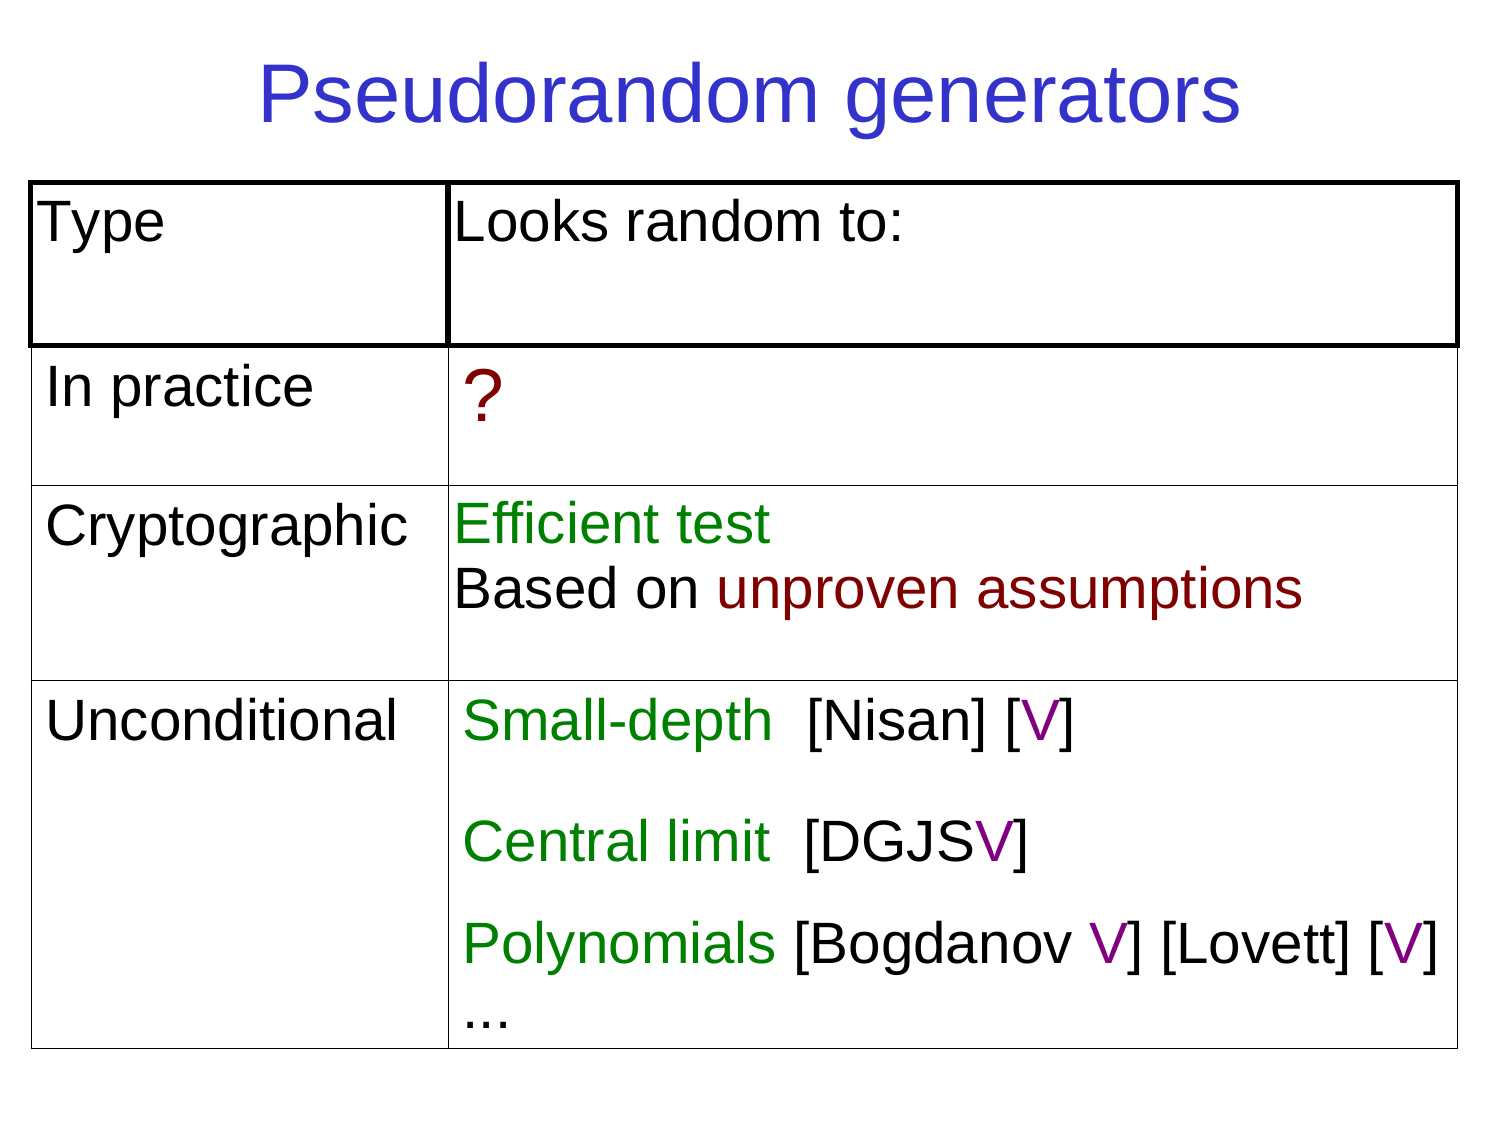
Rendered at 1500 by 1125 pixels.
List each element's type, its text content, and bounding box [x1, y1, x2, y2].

table_header Type [33, 185, 445, 343]
table_cell Cryptographic [32, 486, 448, 680]
table_cell Unconditional [32, 681, 448, 1048]
table_cell Efficient test Based on unproven assumptions [449, 486, 1457, 680]
table_cell Small-depth [Nisan] [V] Central limit [DGJSV] Polynomials [Bogdanov V] [Lovett] [V] ... [449, 681, 1457, 1048]
table_cell In practice [32, 348, 448, 485]
table_header Looks random to: [451, 185, 1455, 343]
title Pseudorandom generators [0, 0, 1500, 188]
table_cell ? [449, 348, 1457, 485]
